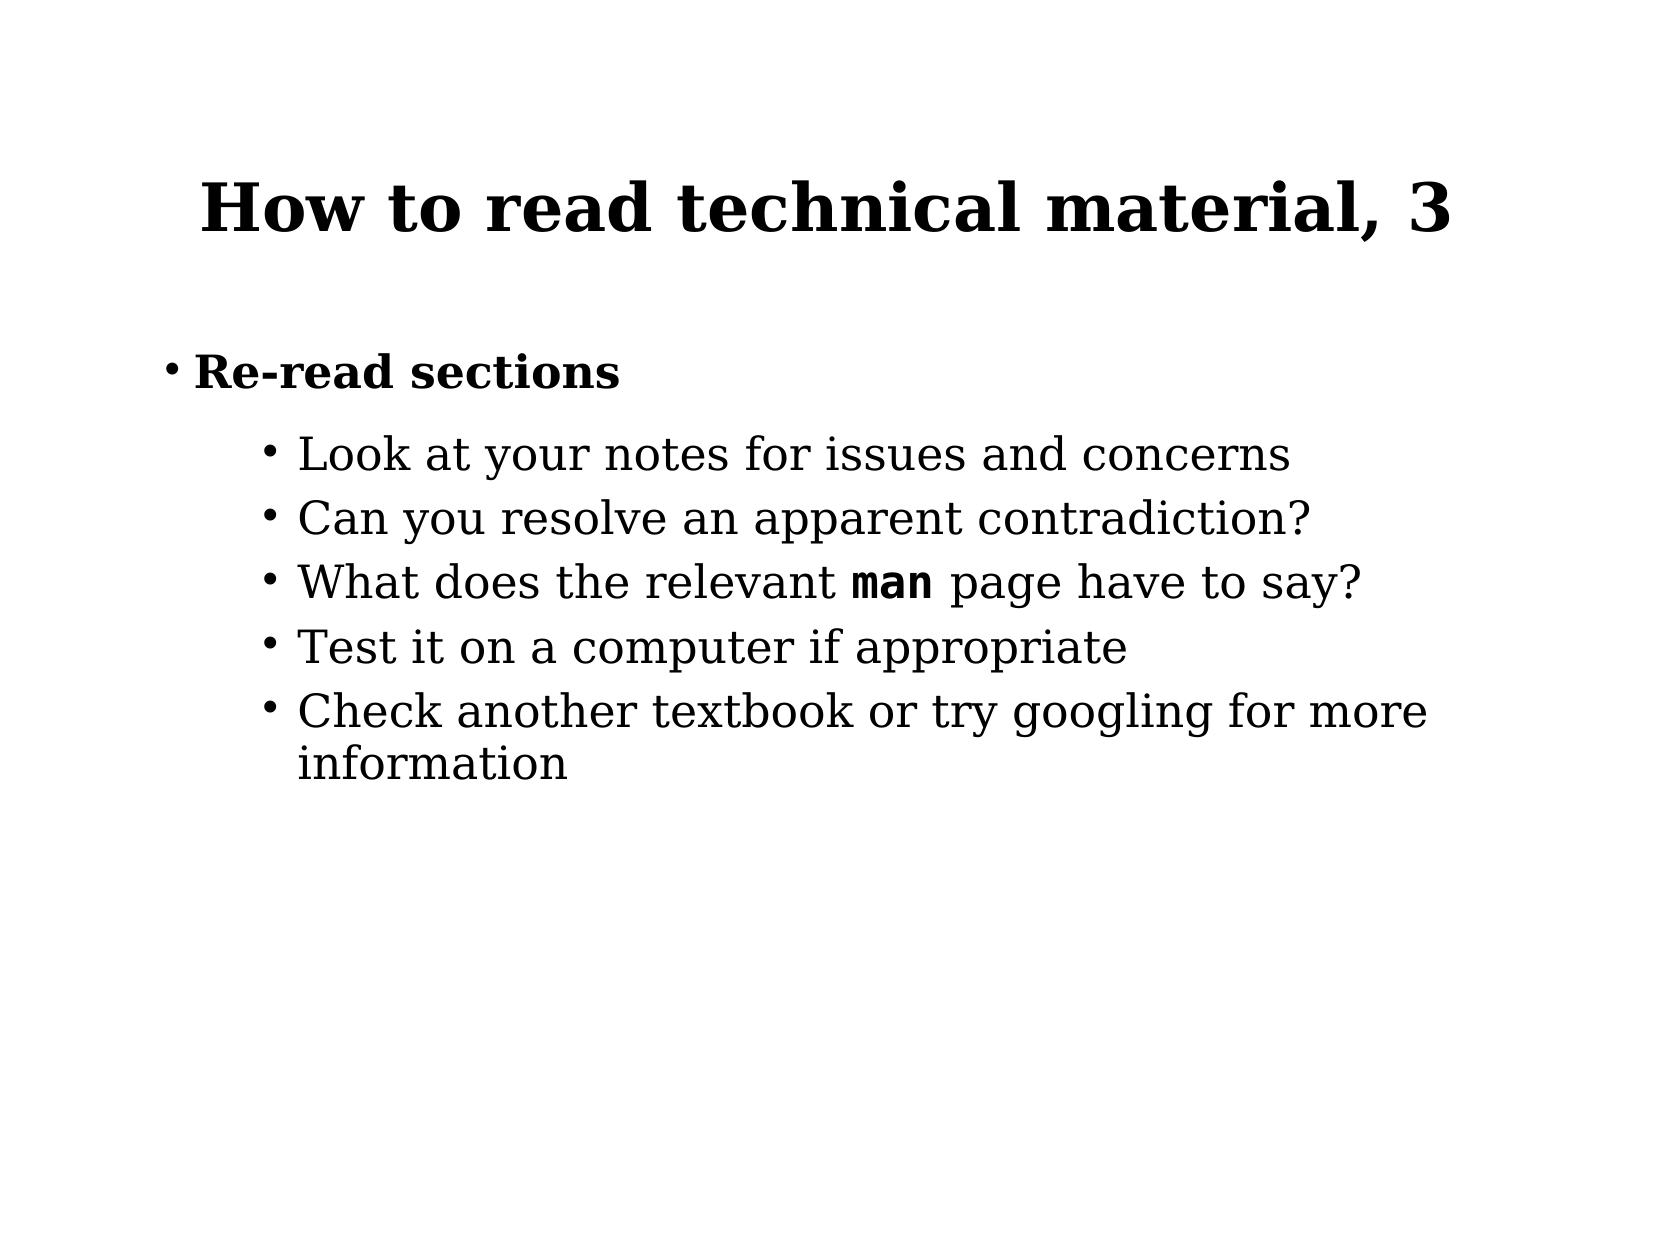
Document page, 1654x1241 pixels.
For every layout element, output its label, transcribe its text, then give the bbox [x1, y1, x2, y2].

title How to read technical material, 3 [121, 102, 1534, 311]
list Re-read sections Look at your notes for issues and concerns Can you resolve an apparent contradiction? What does the relevant man page have to say? Test it on a computer if appropriate Check another textbook or try googling for more information [121, 344, 1534, 1127]
